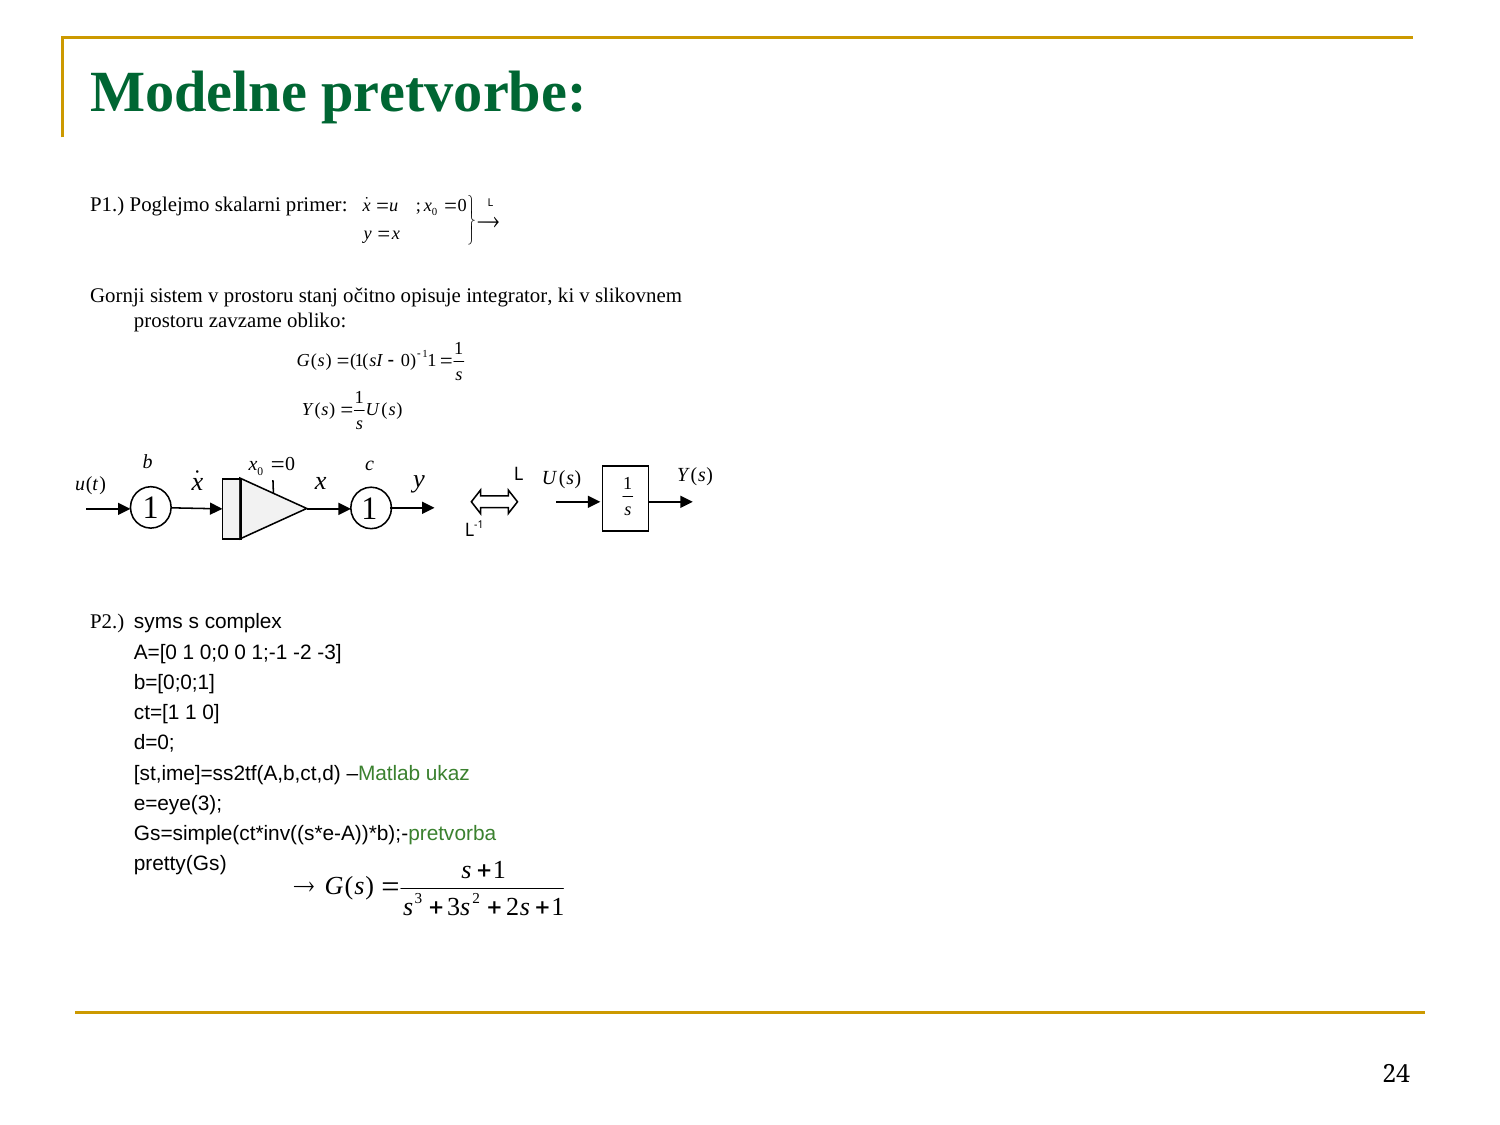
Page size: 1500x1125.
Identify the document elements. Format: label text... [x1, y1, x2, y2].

chart [309, 472, 332, 497]
chart [290, 853, 569, 922]
chart [675, 463, 717, 491]
text_box [471, 490, 518, 514]
chart [186, 466, 209, 498]
chart [360, 489, 379, 526]
chart [72, 472, 110, 499]
chart [619, 472, 637, 520]
chart [300, 386, 407, 434]
chart [511, 466, 529, 485]
text_box <number> [1074, 1024, 1426, 1100]
text_box P1.) Poglejmo skalarni primer: Gornji sistem v prostoru stanj očitno opisuje integrator, ki v slikovnem prostoru zavzame obliko: P2.) syms s complex A=[0 1 0;0 0 1;-1 -2 -3] b=[0;0;1] ct=[1 1 0] d=0; [st,ime]=ss2tf(A,b,ct,d) –Matlab ukaz e=eye(3); Gs=simple(ct*inv((s*e-A))*b);-pretvorba pretty(Gs) [75, 201, 739, 973]
text_box [602, 466, 649, 532]
title Modelne pretvorbe: [75, 45, 1426, 201]
chart [462, 516, 486, 542]
text_box [222, 478, 306, 539]
chart [140, 450, 157, 474]
chart [359, 191, 509, 250]
chart [362, 457, 378, 476]
chart [244, 450, 298, 481]
chart [294, 336, 469, 385]
chart [540, 466, 586, 493]
chart [406, 470, 431, 499]
chart [141, 488, 161, 525]
